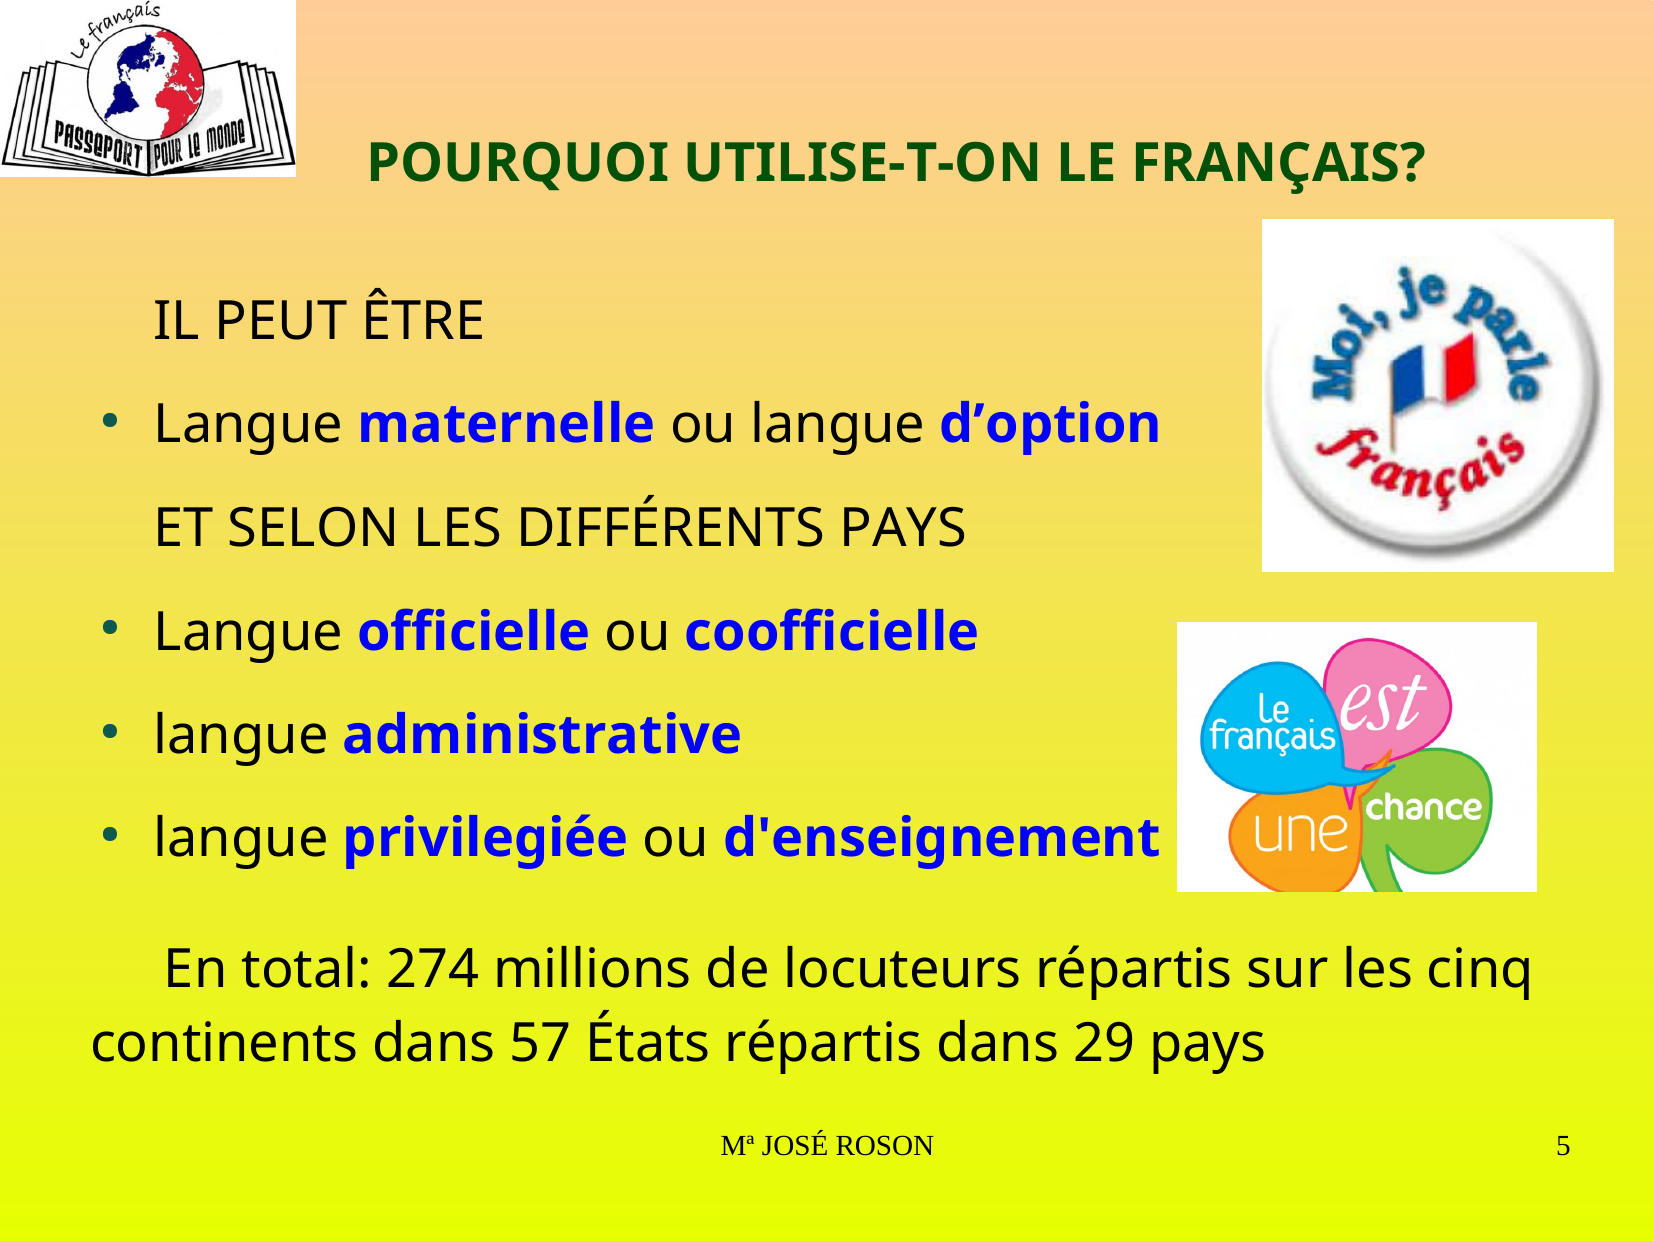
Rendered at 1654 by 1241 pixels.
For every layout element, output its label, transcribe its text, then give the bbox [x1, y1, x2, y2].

picture [1262, 219, 1614, 572]
picture [0, 0, 296, 177]
title POURQUOI UTILISE-T-ON LE FRANÇAIS? [121, 56, 1534, 264]
text_box En total: 274 millions de locuteurs répartis sur les cinq continents dans 57 États répartis dans 29 pays [75, 921, 1571, 1114]
list IL PEUT ÊTRE Langue maternelle ou langue d’option ET SELON LES DIFFÉRENTS PAYS Langue officielle ou coofficielle langue administrative langue privilegiée ou d'enseignement [82, 281, 1571, 921]
picture [1177, 622, 1537, 892]
